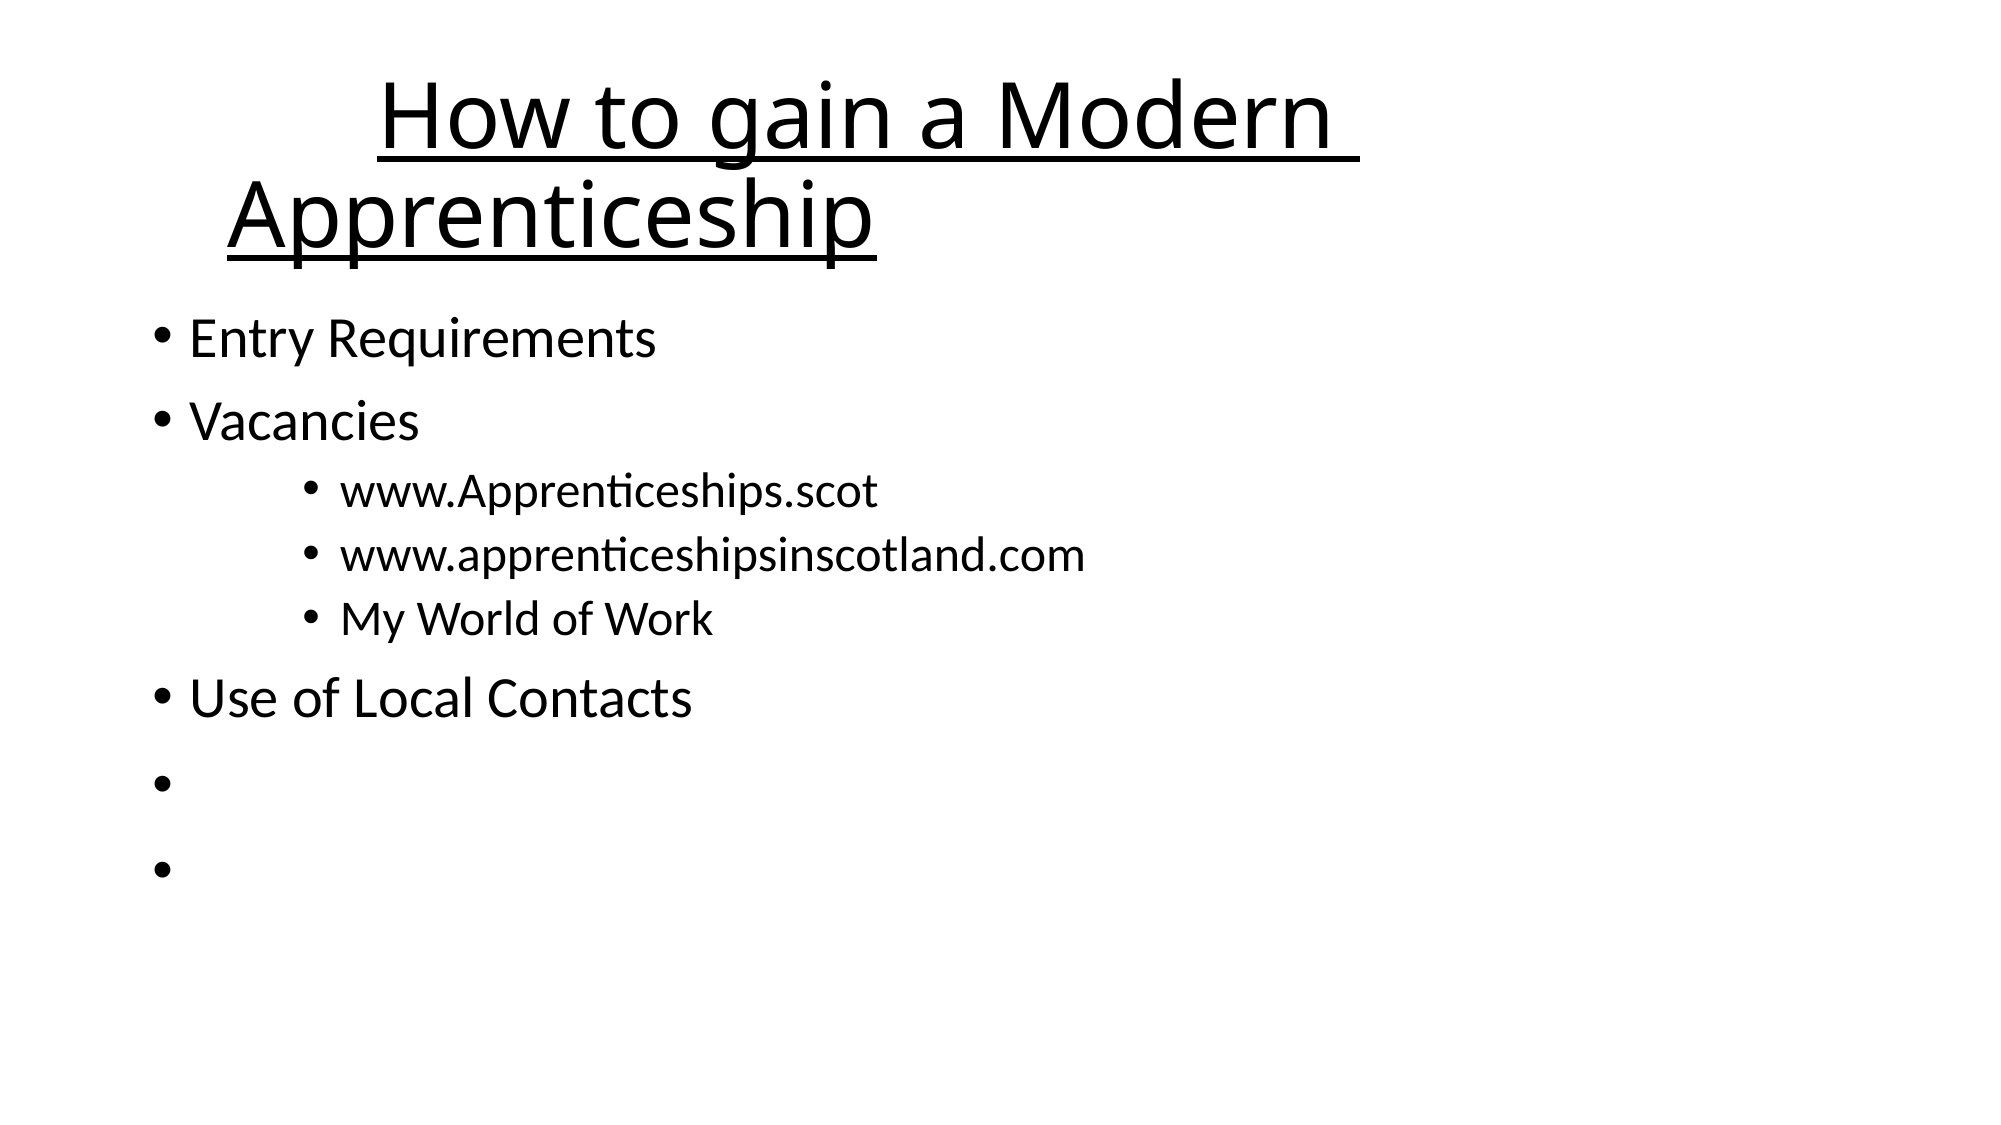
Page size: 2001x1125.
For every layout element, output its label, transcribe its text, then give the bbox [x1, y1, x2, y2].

title How to gain a Modern Apprenticeship [137, 59, 1863, 278]
list Entry Requirements Vacancies www.Apprenticeships.scot www.apprenticeshipsinscotland.com My World of Work Use of Local Contacts [137, 299, 1863, 1014]
